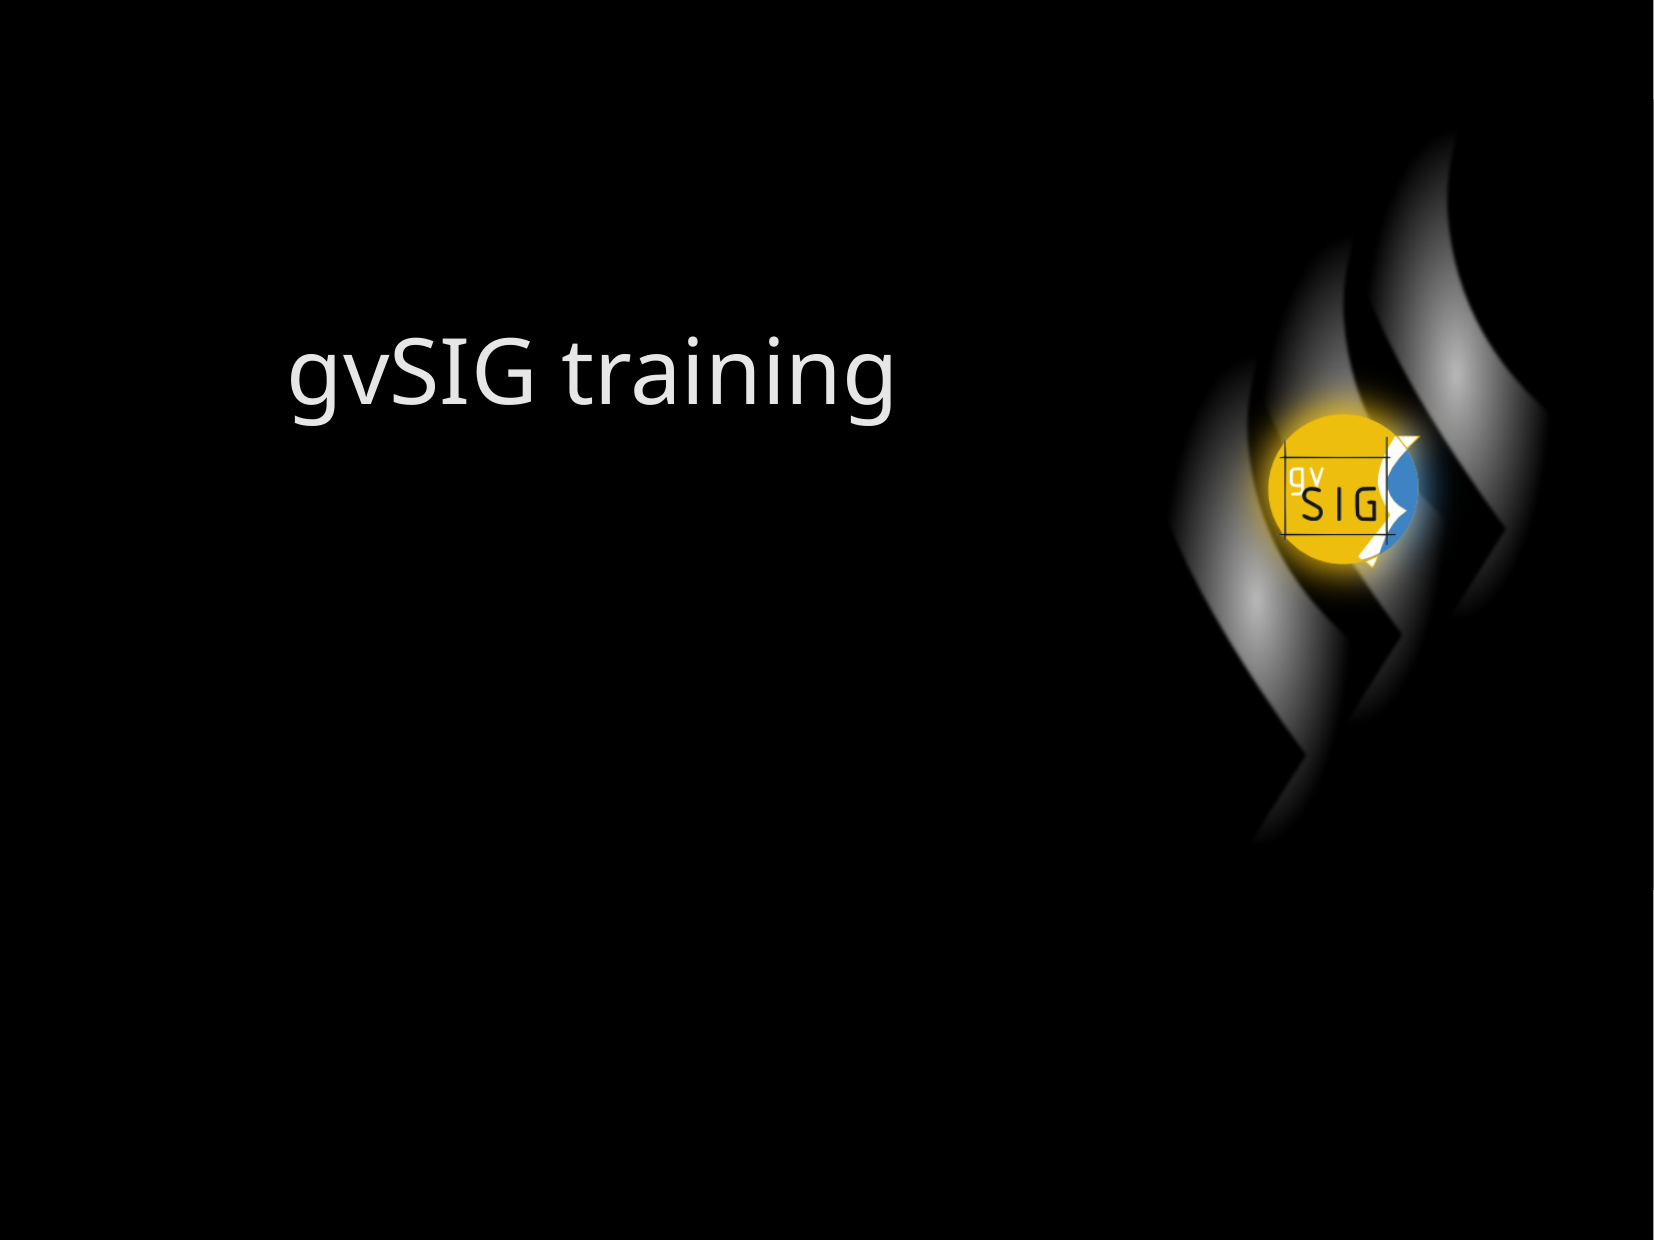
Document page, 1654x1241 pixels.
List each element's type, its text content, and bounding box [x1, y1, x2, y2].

picture [1059, 99, 1654, 890]
title gvSIG training [72, 59, 1115, 680]
